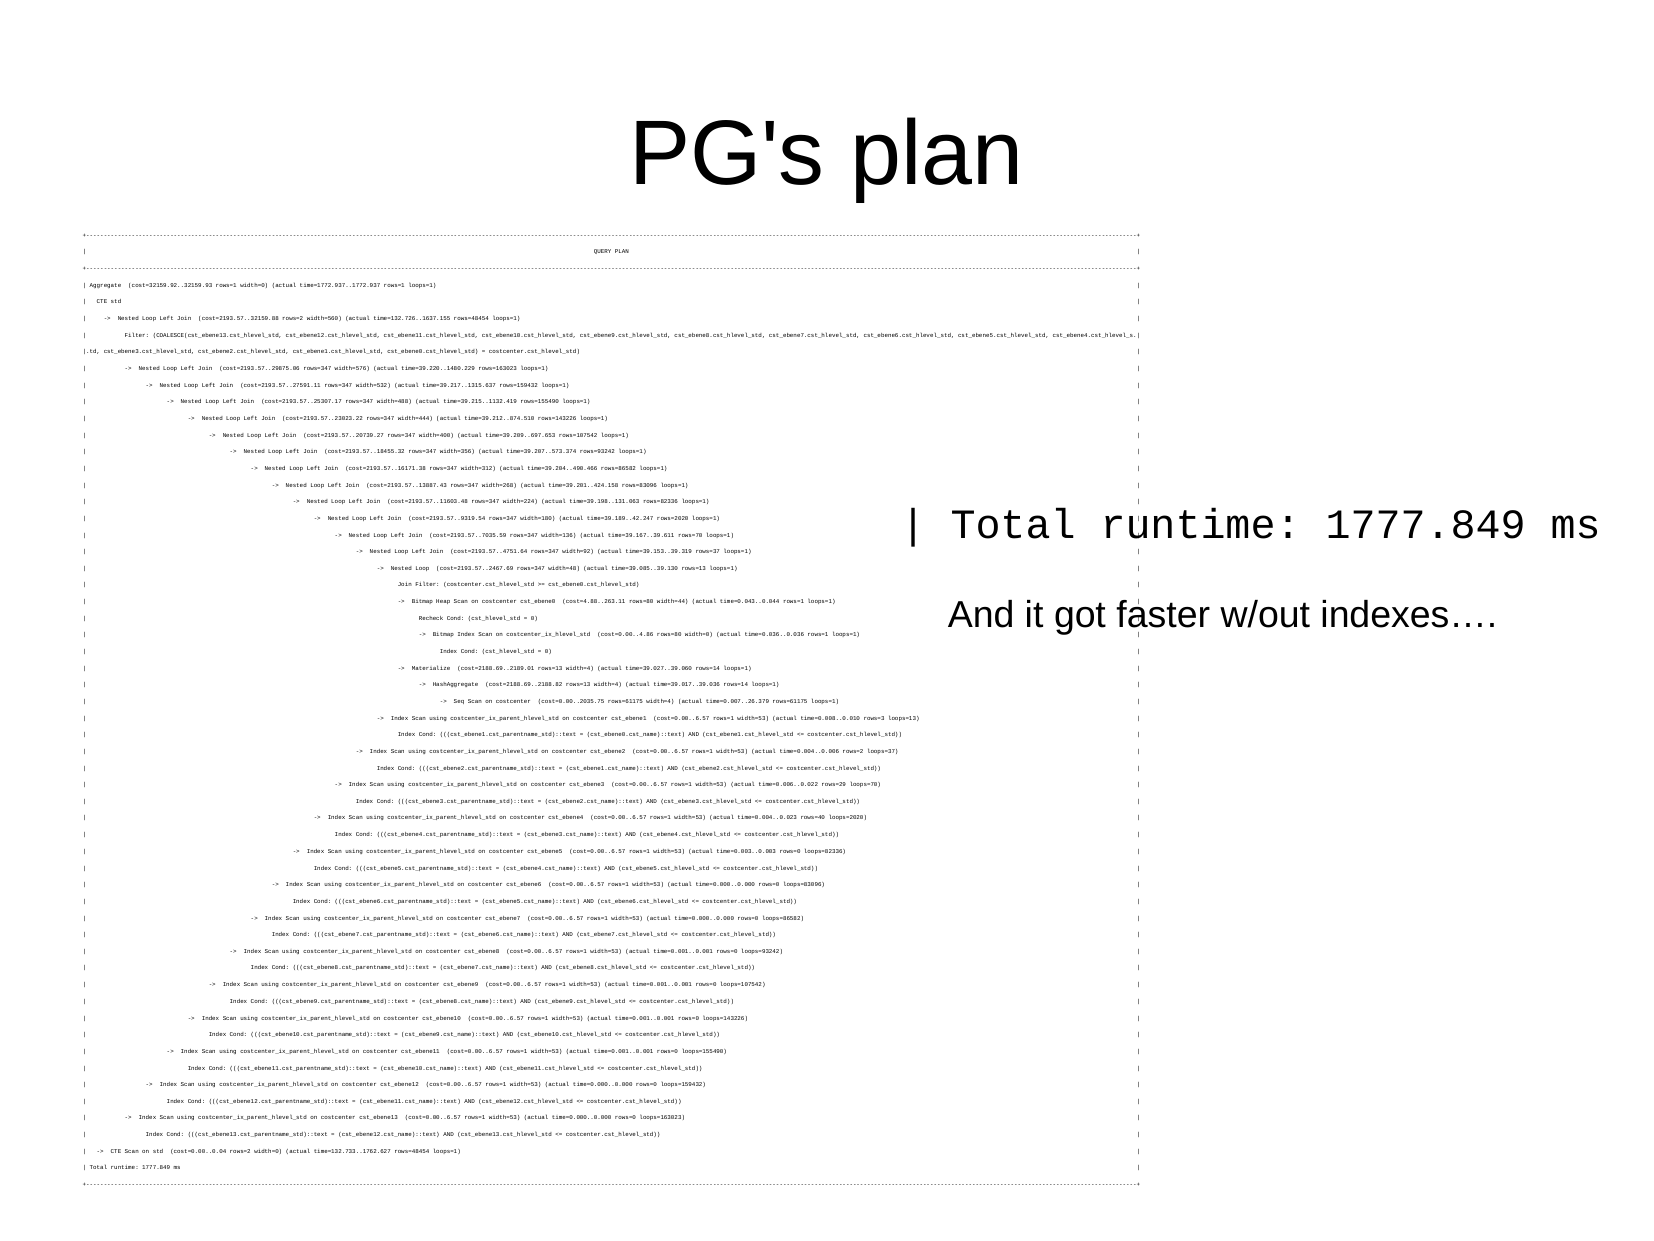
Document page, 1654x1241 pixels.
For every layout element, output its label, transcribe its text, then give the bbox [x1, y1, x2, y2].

list +------------------------------------------------------------------------------------------------------------------------------------------------------------------------------------------------------------------------------------------------------------------------------------------------------------+ | QUERY PLAN | +------------------------------------------------------------------------------------------------------------------------------------------------------------------------------------------------------------------------------------------------------------------------------------------------------------+ | Aggregate (cost=32159.92..32159.93 rows=1 width=0) (actual time=1772.937..1772.937 rows=1 loops=1) | | CTE std | | -> Nested Loop Left Join (cost=2193.57..32159.88 rows=2 width=560) (actual time=132.726..1637.155 rows=48454 loops=1) | | Filter: (COALESCE(cst_ebene13.cst_hlevel_std, cst_ebene12.cst_hlevel_std, cst_ebene11.cst_hlevel_std, cst_ebene10.cst_hlevel_std, cst_ebene9.cst_hlevel_std, cst_ebene8.cst_hlevel_std, cst_ebene7.cst_hlevel_std, cst_ebene6.cst_hlevel_std, cst_ebene5.cst_hlevel_std, cst_ebene4.cst_hlevel_s.| |.td, cst_ebene3.cst_hlevel_std, cst_ebene2.cst_hlevel_std, cst_ebene1.cst_hlevel_std, cst_ebene0.cst_hlevel_std) = costcenter.cst_hlevel_std) | | -> Nested Loop Left Join (cost=2193.57..29875.06 rows=347 width=576) (actual time=39.220..1480.229 rows=163023 loops=1) | | -> Nested Loop Left Join (cost=2193.57..27591.11 rows=347 width=532) (actual time=39.217..1315.637 rows=159432 loops=1) | | -> Nested Loop Left Join (cost=2193.57..25307.17 rows=347 width=488) (actual time=39.215..1132.419 rows=155490 loops=1) | | -> Nested Loop Left Join (cost=2193.57..23023.22 rows=347 width=444) (actual time=39.212..874.510 rows=143226 loops=1) | | -> Nested Loop Left Join (cost=2193.57..20739.27 rows=347 width=400) (actual time=39.209..697.653 rows=107542 loops=1) | | -> Nested Loop Left Join (cost=2193.57..18455.32 rows=347 width=356) (actual time=39.207..573.374 rows=93242 loops=1) | | -> Nested Loop Left Join (cost=2193.57..16171.38 rows=347 width=312) (actual time=39.204..490.466 rows=86582 loops=1) | | -> Nested Loop Left Join (cost=2193.57..13887.43 rows=347 width=268) (actual time=39.201..424.158 rows=83096 loops=1) | | -> Nested Loop Left Join (cost=2193.57..11603.48 rows=347 width=224) (actual time=39.198..131.063 rows=82336 loops=1) | | -> Nested Loop Left Join (cost=2193.57..9319.54 rows=347 width=180) (actual time=39.189..42.247 rows=2020 loops=1) | | -> Nested Loop Left Join (cost=2193.57..7035.59 rows=347 width=136) (actual time=39.167..39.611 rows=70 loops=1) | | -> Nested Loop Left Join (cost=2193.57..4751.64 rows=347 width=92) (actual time=39.153..39.319 rows=37 loops=1) | | -> Nested Loop (cost=2193.57..2467.69 rows=347 width=48) (actual time=39.085..39.130 rows=13 loops=1) | | Join Filter: (costcenter.cst_hlevel_std >= cst_ebene0.cst_hlevel_std) | | -> Bitmap Heap Scan on costcenter cst_ebene0 (cost=4.88..263.11 rows=80 width=44) (actual time=0.043..0.044 rows=1 loops=1) | | Recheck Cond: (cst_hlevel_std = 0) | | -> Bitmap Index Scan on costcenter_ix_hlevel_std (cost=0.00..4.86 rows=80 width=0) (actual time=0.036..0.036 rows=1 loops=1) | | Index Cond: (cst_hlevel_std = 0) | | -> Materialize (cost=2188.69..2189.01 rows=13 width=4) (actual time=39.027..39.060 rows=14 loops=1) | | -> HashAggregate (cost=2188.69..2188.82 rows=13 width=4) (actual time=39.017..39.036 rows=14 loops=1) | | -> Seq Scan on costcenter (cost=0.00..2035.75 rows=61175 width=4) (actual time=0.007..26.379 rows=61175 loops=1) | | -> Index Scan using costcenter_ix_parent_hlevel_std on costcenter cst_ebene1 (cost=0.00..6.57 rows=1 width=53) (actual time=0.008..0.010 rows=3 loops=13) | | Index Cond: (((cst_ebene1.cst_parentname_std)::text = (cst_ebene0.cst_name)::text) AND (cst_ebene1.cst_hlevel_std <= costcenter.cst_hlevel_std)) | | -> Index Scan using costcenter_ix_parent_hlevel_std on costcenter cst_ebene2 (cost=0.00..6.57 rows=1 width=53) (actual time=0.004..0.006 rows=2 loops=37) | | Index Cond: (((cst_ebene2.cst_parentname_std)::text = (cst_ebene1.cst_name)::text) AND (cst_ebene2.cst_hlevel_std <= costcenter.cst_hlevel_std)) | | -> Index Scan using costcenter_ix_parent_hlevel_std on costcenter cst_ebene3 (cost=0.00..6.57 rows=1 width=53) (actual time=0.006..0.022 rows=29 loops=70) | | Index Cond: (((cst_ebene3.cst_parentname_std)::text = (cst_ebene2.cst_name)::text) AND (cst_ebene3.cst_hlevel_std <= costcenter.cst_hlevel_std)) | | -> Index Scan using costcenter_ix_parent_hlevel_std on costcenter cst_ebene4 (cost=0.00..6.57 rows=1 width=53) (actual time=0.004..0.023 rows=40 loops=2020) | | Index Cond: (((cst_ebene4.cst_parentname_std)::text = (cst_ebene3.cst_name)::text) AND (cst_ebene4.cst_hlevel_std <= costcenter.cst_hlevel_std)) | | -> Index Scan using costcenter_ix_parent_hlevel_std on costcenter cst_ebene5 (cost=0.00..6.57 rows=1 width=53) (actual time=0.003..0.003 rows=0 loops=82336) | | Index Cond: (((cst_ebene5.cst_parentname_std)::text = (cst_ebene4.cst_name)::text) AND (cst_ebene5.cst_hlevel_std <= costcenter.cst_hlevel_std)) | | -> Index Scan using costcenter_ix_parent_hlevel_std on costcenter cst_ebene6 (cost=0.00..6.57 rows=1 width=53) (actual time=0.000..0.000 rows=0 loops=83096) | | Index Cond: (((cst_ebene6.cst_parentname_std)::text = (cst_ebene5.cst_name)::text) AND (cst_ebene6.cst_hlevel_std <= costcenter.cst_hlevel_std)) | | -> Index Scan using costcenter_ix_parent_hlevel_std on costcenter cst_ebene7 (cost=0.00..6.57 rows=1 width=53) (actual time=0.000..0.000 rows=0 loops=86582) | | Index Cond: (((cst_ebene7.cst_parentname_std)::text = (cst_ebene6.cst_name)::text) AND (cst_ebene7.cst_hlevel_std <= costcenter.cst_hlevel_std)) | | -> Index Scan using costcenter_ix_parent_hlevel_std on costcenter cst_ebene8 (cost=0.00..6.57 rows=1 width=53) (actual time=0.001..0.001 rows=0 loops=93242) | | Index Cond: (((cst_ebene8.cst_parentname_std)::text = (cst_ebene7.cst_name)::text) AND (cst_ebene8.cst_hlevel_std <= costcenter.cst_hlevel_std)) | | -> Index Scan using costcenter_ix_parent_hlevel_std on costcenter cst_ebene9 (cost=0.00..6.57 rows=1 width=53) (actual time=0.001..0.001 rows=0 loops=107542) | | Index Cond: (((cst_ebene9.cst_parentname_std)::text = (cst_ebene8.cst_name)::text) AND (cst_ebene9.cst_hlevel_std <= costcenter.cst_hlevel_std)) | | -> Index Scan using costcenter_ix_parent_hlevel_std on costcenter cst_ebene10 (cost=0.00..6.57 rows=1 width=53) (actual time=0.001..0.001 rows=0 loops=143226) | | Index Cond: (((cst_ebene10.cst_parentname_std)::text = (cst_ebene9.cst_name)::text) AND (cst_ebene10.cst_hlevel_std <= costcenter.cst_hlevel_std)) | | -> Index Scan using costcenter_ix_parent_hlevel_std on costcenter cst_ebene11 (cost=0.00..6.57 rows=1 width=53) (actual time=0.001..0.001 rows=0 loops=155490) | | Index Cond: (((cst_ebene11.cst_parentname_std)::text = (cst_ebene10.cst_name)::text) AND (cst_ebene11.cst_hlevel_std <= costcenter.cst_hlevel_std)) | | -> Index Scan using costcenter_ix_parent_hlevel_std on costcenter cst_ebene12 (cost=0.00..6.57 rows=1 width=53) (actual time=0.000..0.000 rows=0 loops=159432) | | Index Cond: (((cst_ebene12.cst_parentname_std)::text = (cst_ebene11.cst_name)::text) AND (cst_ebene12.cst_hlevel_std <= costcenter.cst_hlevel_std)) | | -> Index Scan using costcenter_ix_parent_hlevel_std on costcenter cst_ebene13 (cost=0.00..6.57 rows=1 width=53) (actual time=0.000..0.000 rows=0 loops=163023) | | Index Cond: (((cst_ebene13.cst_parentname_std)::text = (cst_ebene12.cst_name)::text) AND (cst_ebene13.cst_hlevel_std <= costcenter.cst_hlevel_std)) | | -> CTE Scan on std (cost=0.00..0.04 rows=2 width=0) (actual time=132.733..1762.627 rows=48454 loops=1) | | Total runtime: 1777.849 ms | +------------------------------------------------------------------------------------------------------------------------------------------------------------------------------------------------------------------------------------------------------------------------------------------------------------+ [82, 236, 1571, 1205]
text_box | Total runtime: 1777.849 ms [885, 496, 1654, 601]
title PG's plan [82, 49, 1571, 236]
text_box And it got faster w/out indexes…. [933, 586, 1583, 686]
